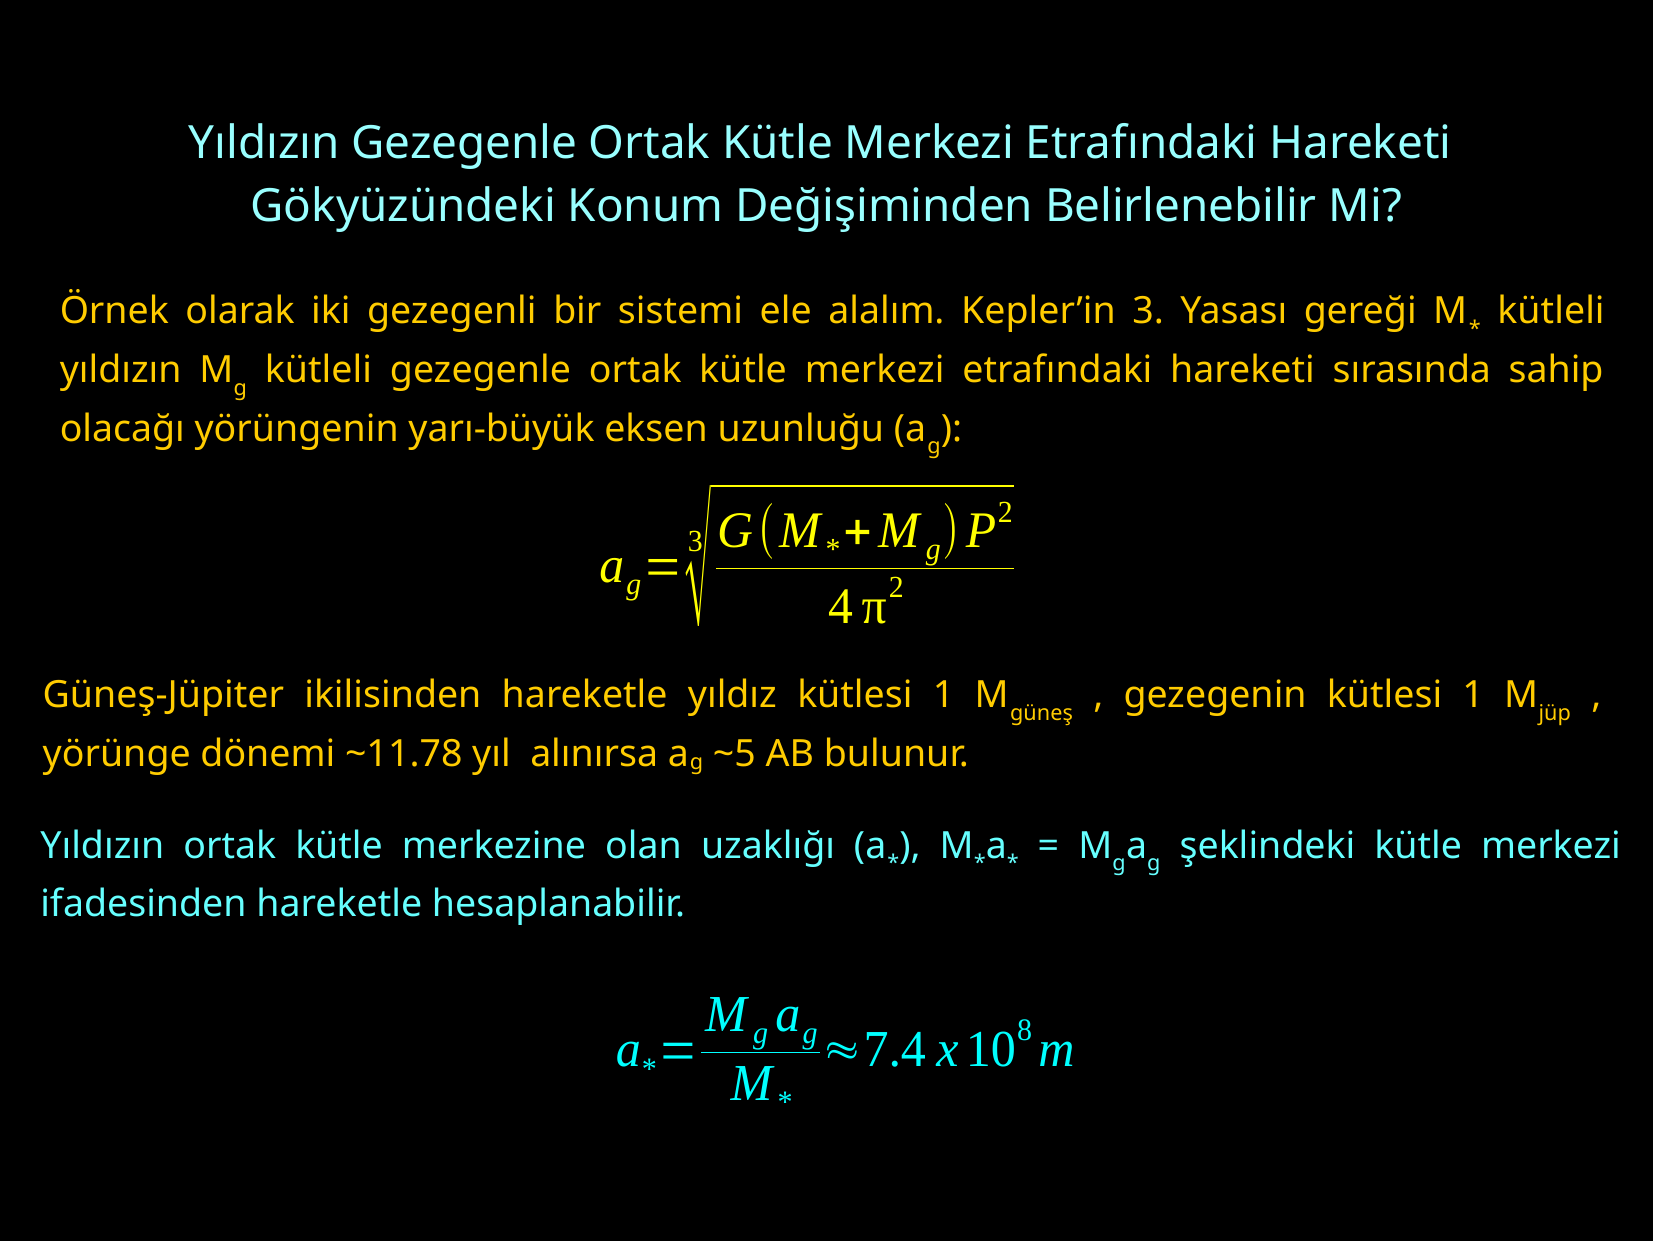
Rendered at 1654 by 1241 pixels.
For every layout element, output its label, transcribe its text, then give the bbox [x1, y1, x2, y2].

text_box Örnek olarak iki gezegenli bir sistemi ele alalım. Kepler’in 3. Yasası gereği M* kütleli yıldızın Mg kütleli gezegenle ortak kütle merkezi etrafındaki hareketi sırasında sahip olacağı yörüngenin yarı-büyük eksen uzunluğu (ag): [45, 276, 1620, 455]
text_box Yıldızın ortak kütle merkezine olan uzaklığı (a*), M*a* = Mgag şeklindeki kütle merkezi ifadesinden hareketle hesaplanabilir. [25, 810, 1637, 944]
title Yıldızın Gezegenle Ortak Kütle Merkezi Etrafındaki Hareketi Gökyüzündeki Konum Değişiminden Belirlenebilir Mi? [82, 105, 1571, 239]
chart [604, 984, 1086, 1120]
text_box Güneş-Jüpiter ikilisinden hareketle yıldız kütlesi 1 Mgüneş , gezegenin kütlesi 1 Mjüp , yörünge dönemi ~11.78 yıl alınırsa ag ~5 AB bulunur. [27, 660, 1617, 787]
chart [587, 482, 1026, 635]
